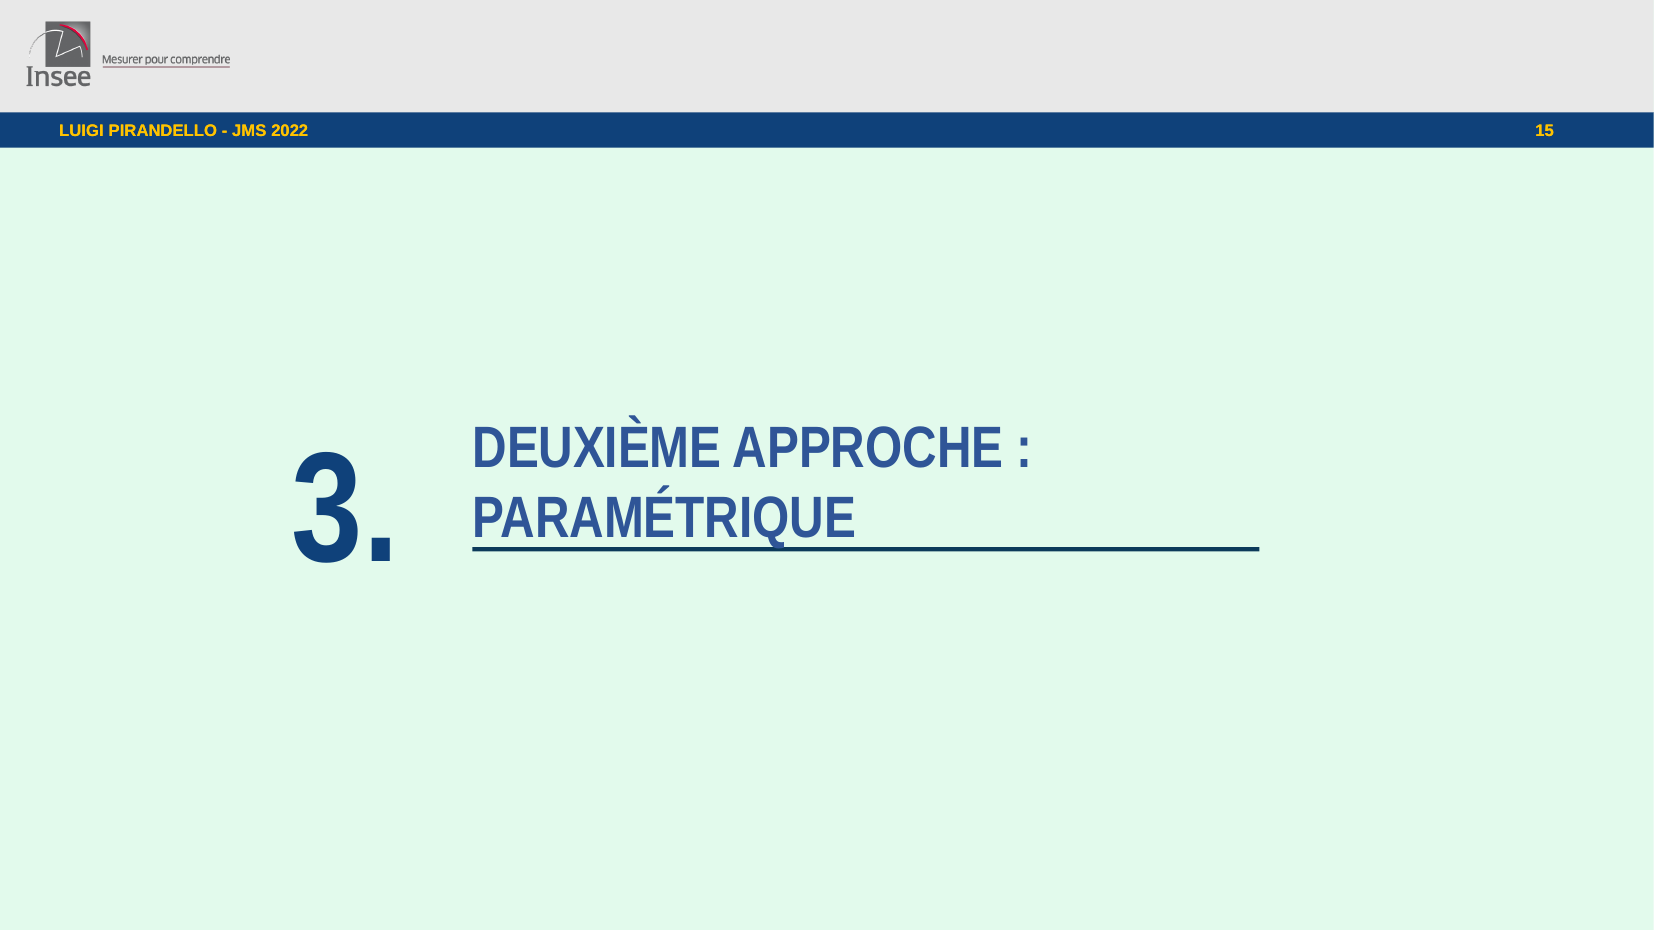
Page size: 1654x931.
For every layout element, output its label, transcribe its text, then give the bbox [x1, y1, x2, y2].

text_box <numéro> [1535, 112, 1654, 148]
picture [23, 0, 230, 89]
title DEUXIèMe approche : paramétrique [472, 401, 1359, 550]
text_box 3. [230, 389, 461, 621]
text_box LUIGI PIRANDELLO - JMS 2022 [59, 112, 1535, 148]
